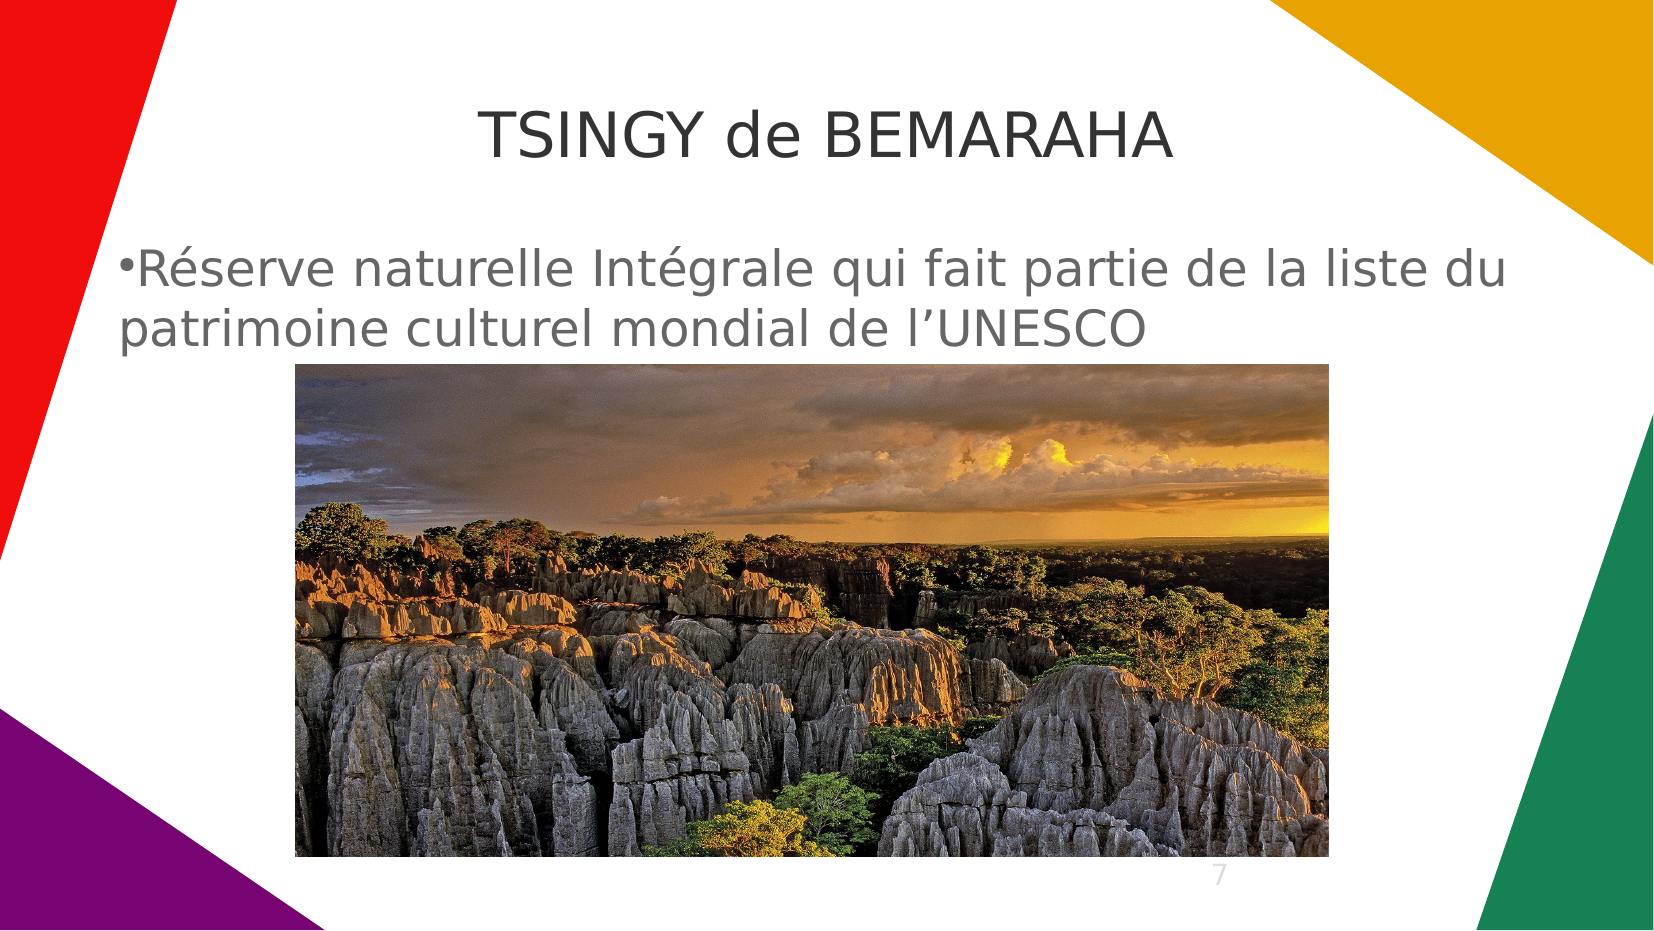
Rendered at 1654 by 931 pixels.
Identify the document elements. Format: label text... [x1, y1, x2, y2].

title TSINGY de BEMARAHA [118, 59, 1536, 207]
picture [295, 364, 1329, 857]
text_box [1210, 856, 1595, 916]
list Réserve naturelle Intégrale qui fait partie de la liste du patrimoine culturel mondial de l’UNESCO [118, 236, 1536, 886]
